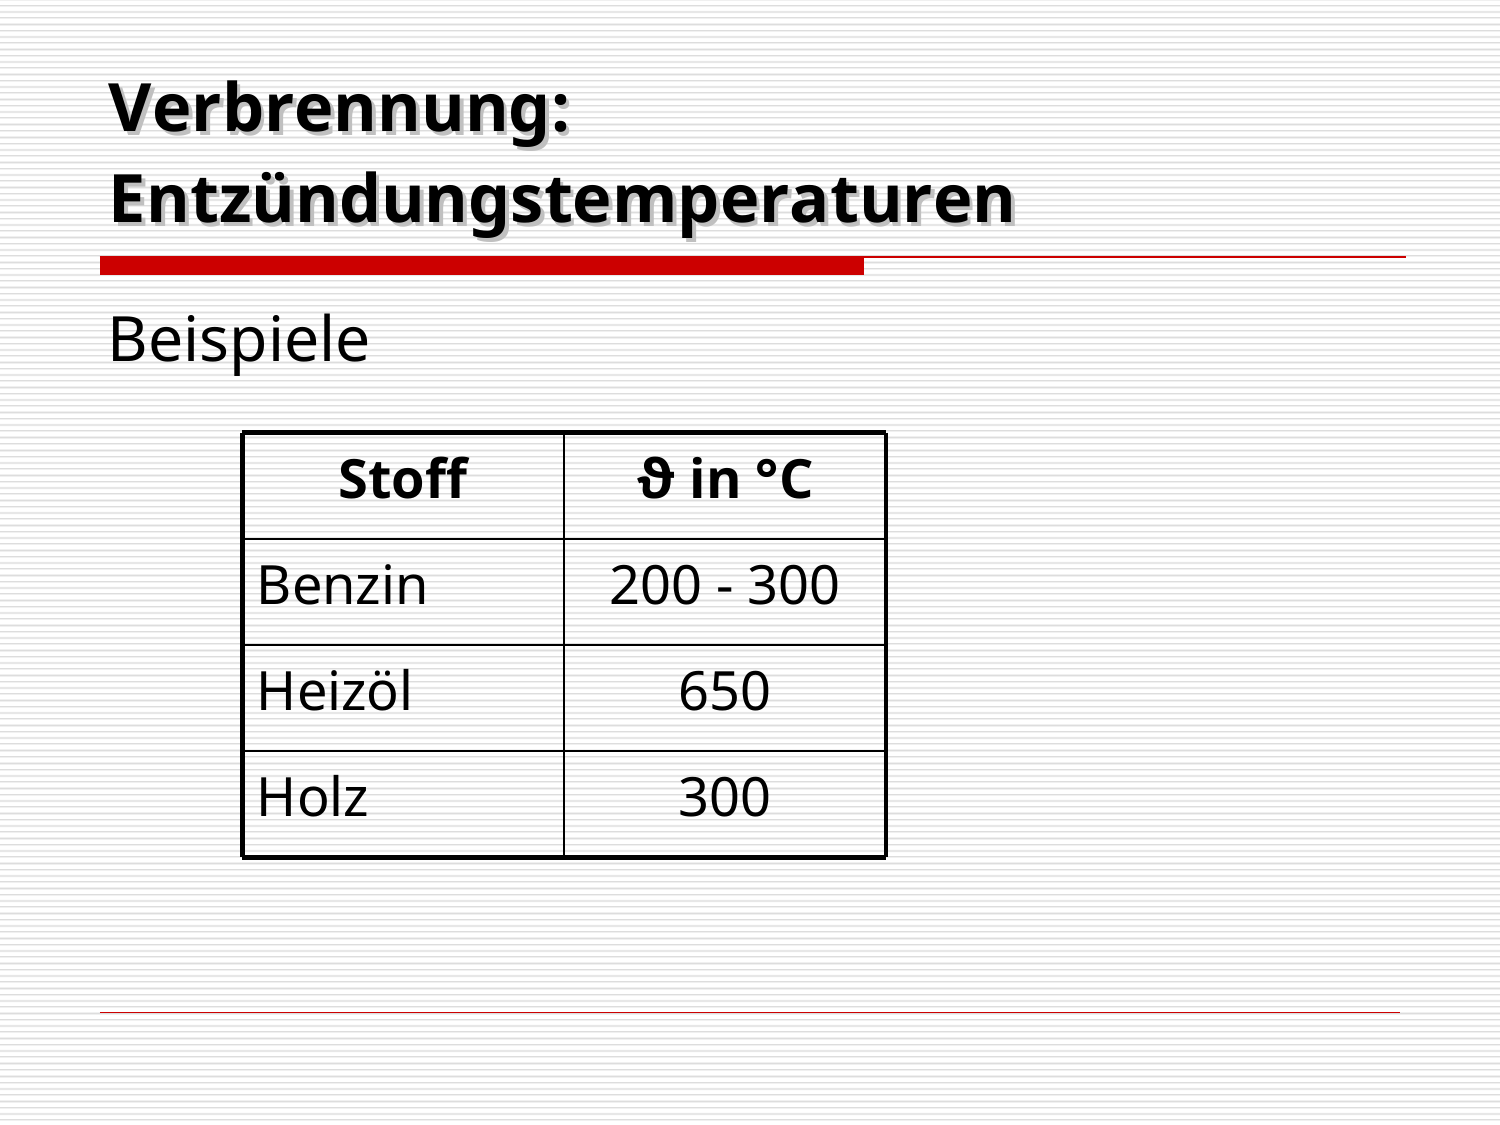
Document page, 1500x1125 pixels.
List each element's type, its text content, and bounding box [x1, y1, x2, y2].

picture [0, 0, 1500, 1125]
text_box Stoff [245, 435, 563, 538]
list Beispiele [92, 287, 737, 988]
text_box 200 - 300 [565, 540, 884, 644]
text_box 300 [565, 752, 884, 855]
text_box Benzin [245, 540, 563, 644]
text_box 650 [565, 646, 884, 750]
text_box Holz [245, 752, 563, 855]
text_box ϑ in °C [565, 435, 884, 538]
text_box Heizöl [245, 646, 563, 750]
title Verbrennung: Entzündungstemperaturen [94, 49, 1407, 250]
